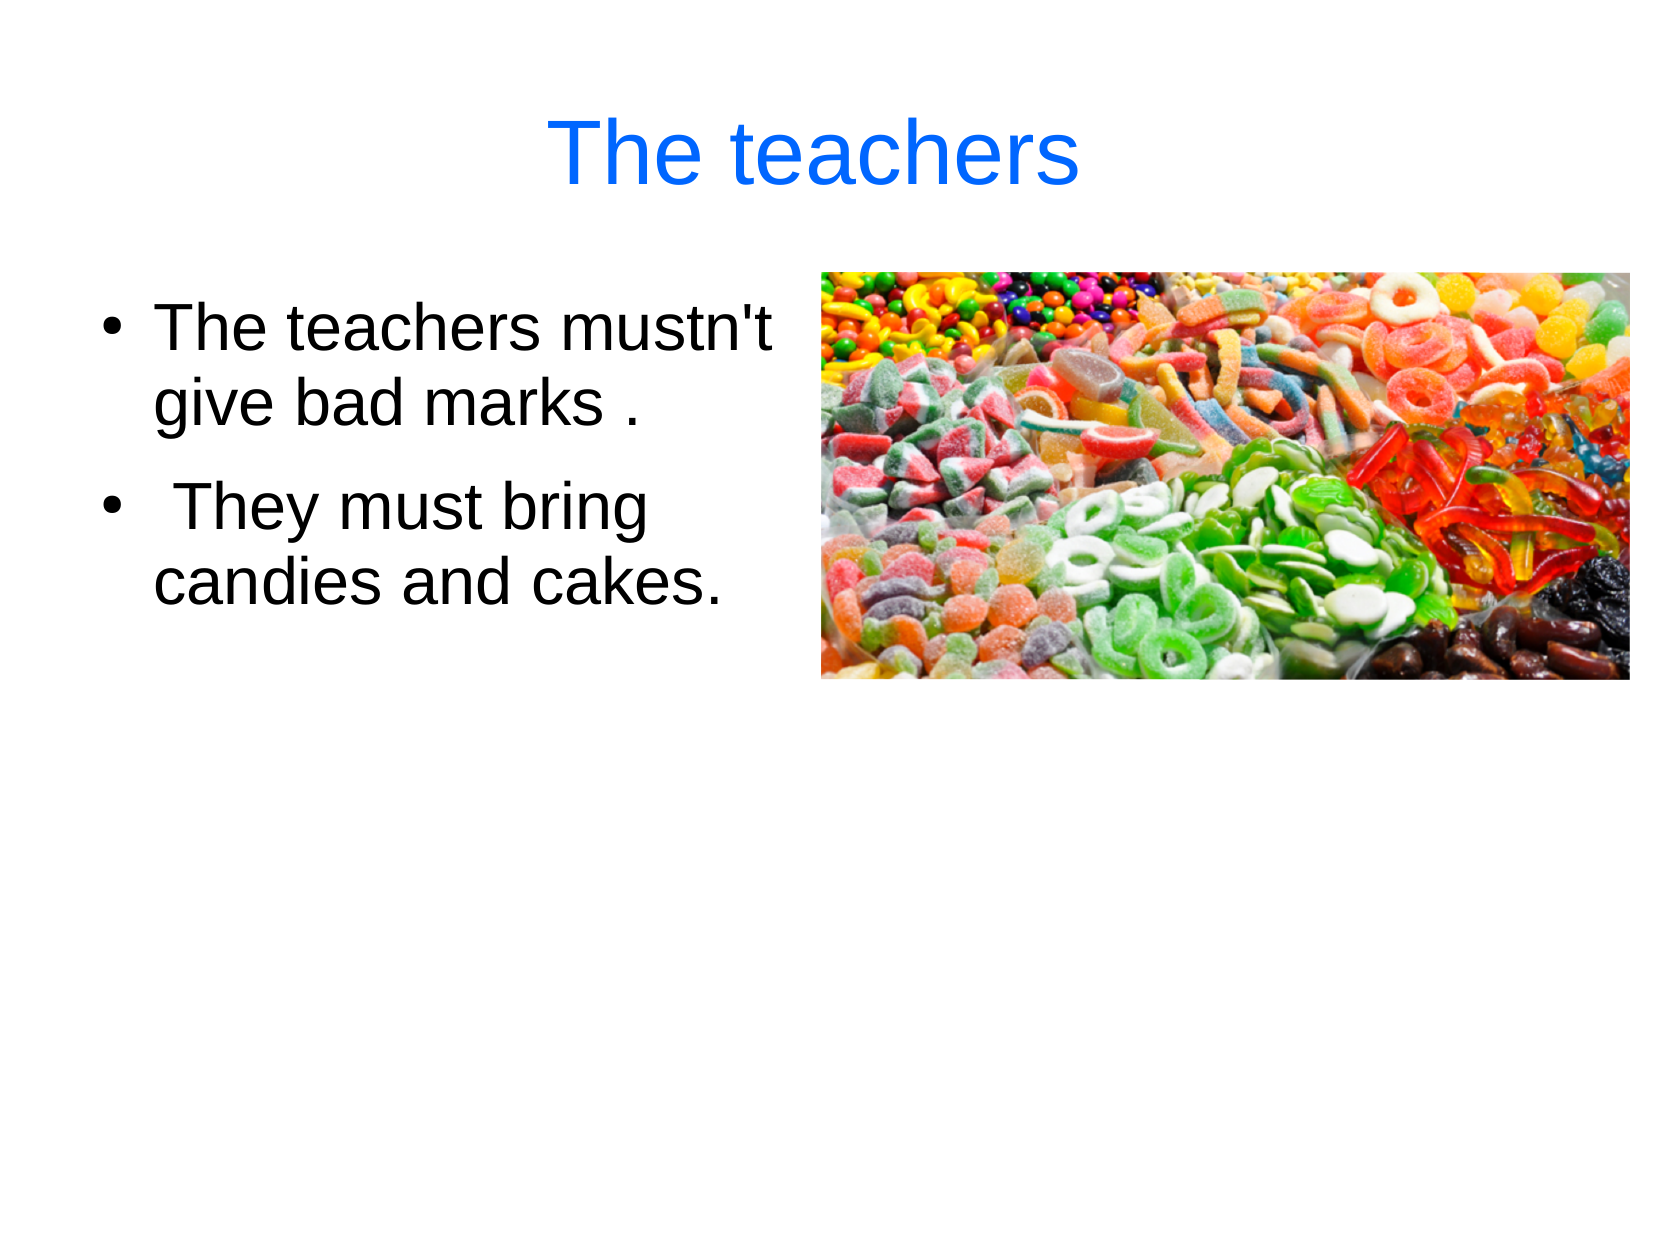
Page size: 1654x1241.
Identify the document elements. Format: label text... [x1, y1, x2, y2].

title The teachers [82, 49, 1571, 257]
picture [820, 271, 1630, 680]
list The teachers mustn't give bad marks . They must bring candies and cakes. [82, 290, 809, 1010]
